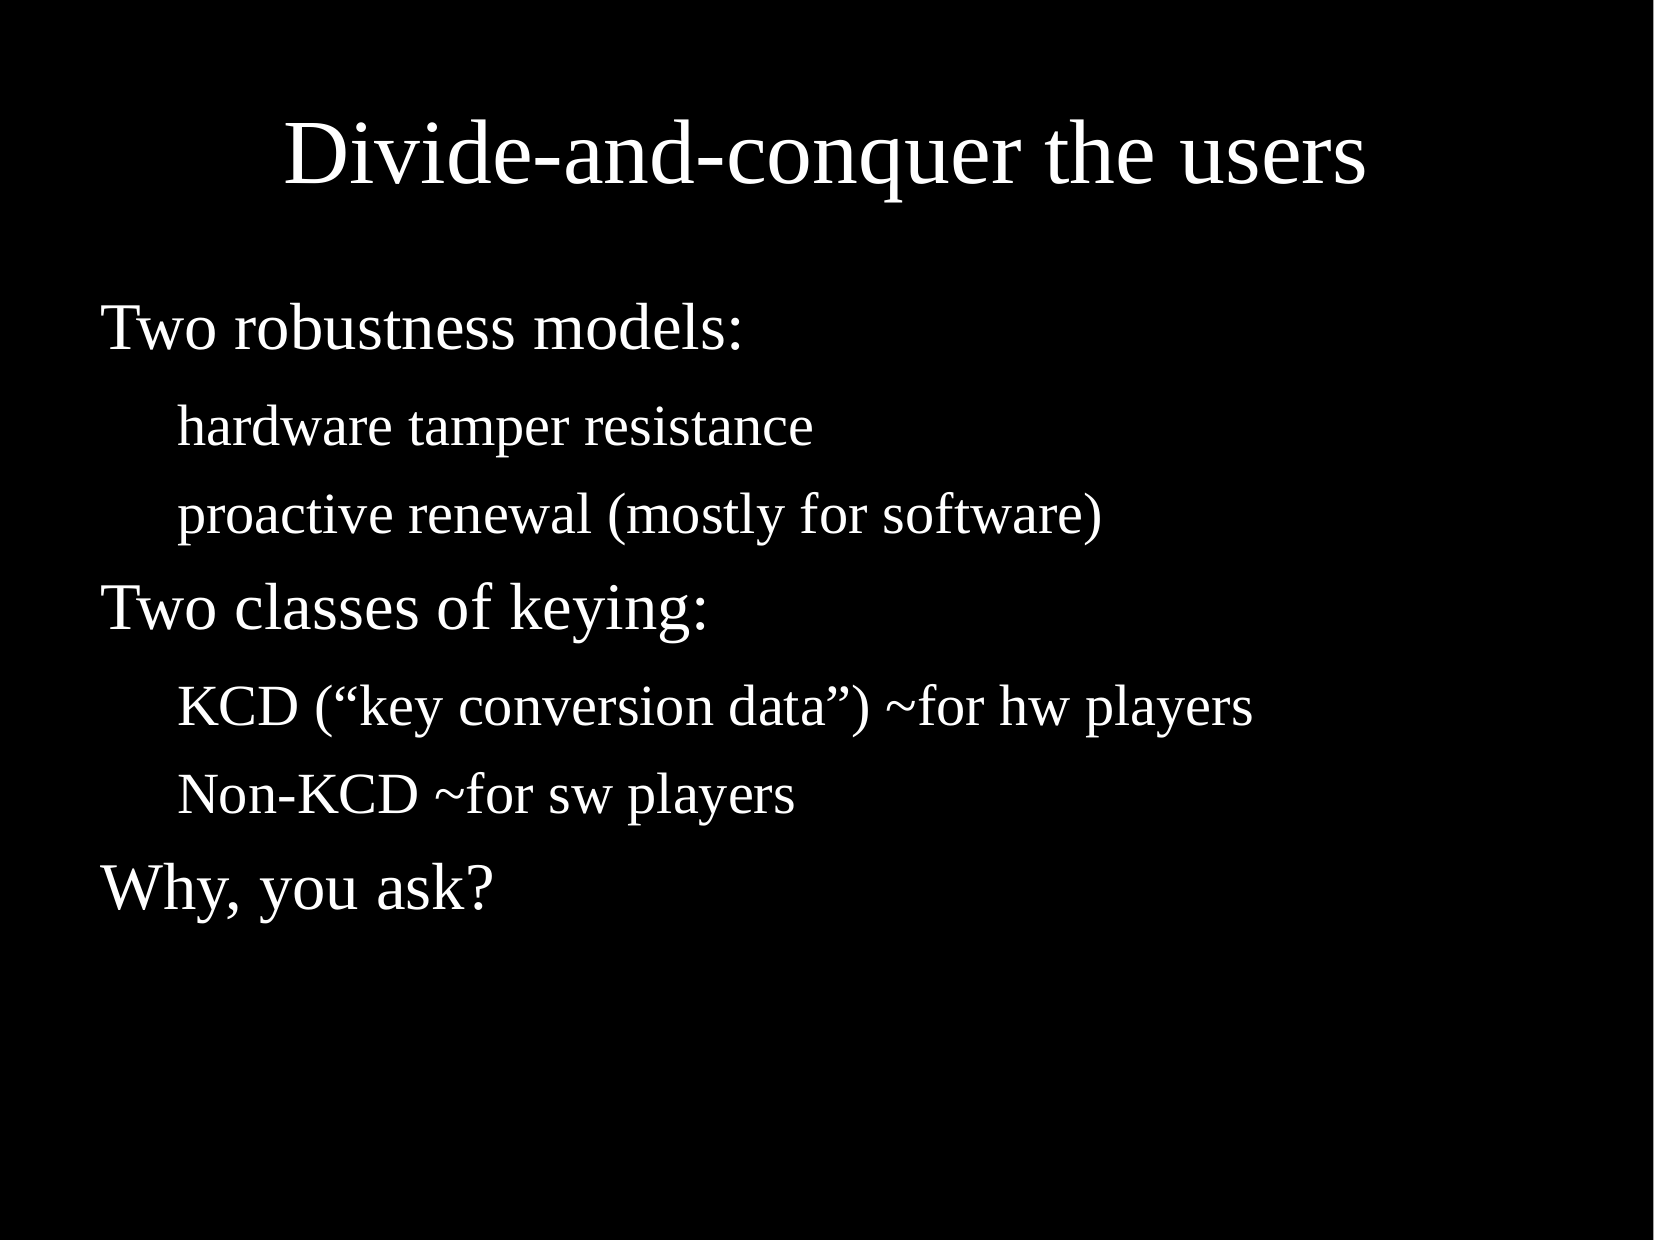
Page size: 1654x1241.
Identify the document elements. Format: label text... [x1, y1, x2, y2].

list Two robustness models: hardware tamper resistance proactive renewal (mostly for software) Two classes of keying: KCD (“key conversion data”) ~for hw players Non-KCD ~for sw players Why, you ask? [82, 290, 1571, 1094]
title Divide-and-conquer the users [82, 56, 1571, 250]
